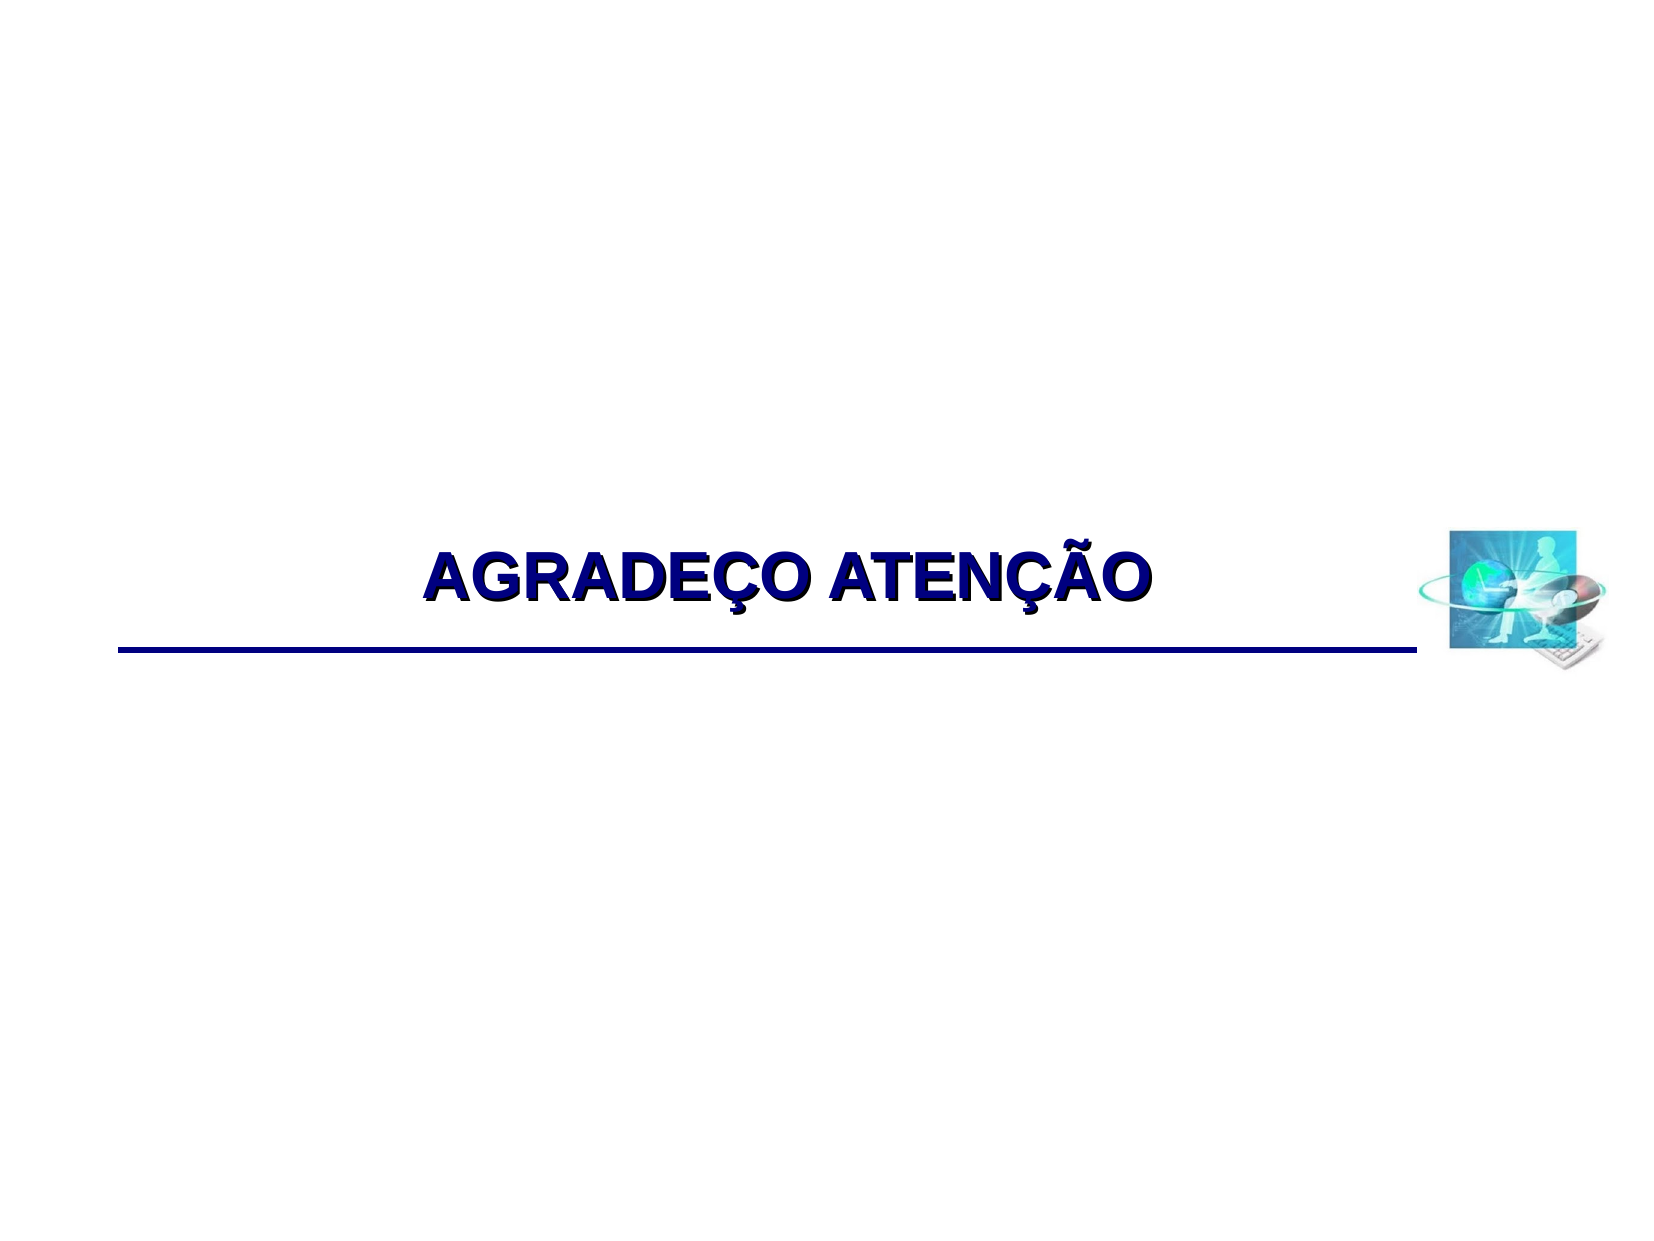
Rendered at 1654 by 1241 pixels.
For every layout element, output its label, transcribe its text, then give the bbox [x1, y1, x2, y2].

picture [1417, 527, 1609, 680]
title AGRADEÇO ATENÇÃO [147, 472, 1335, 680]
